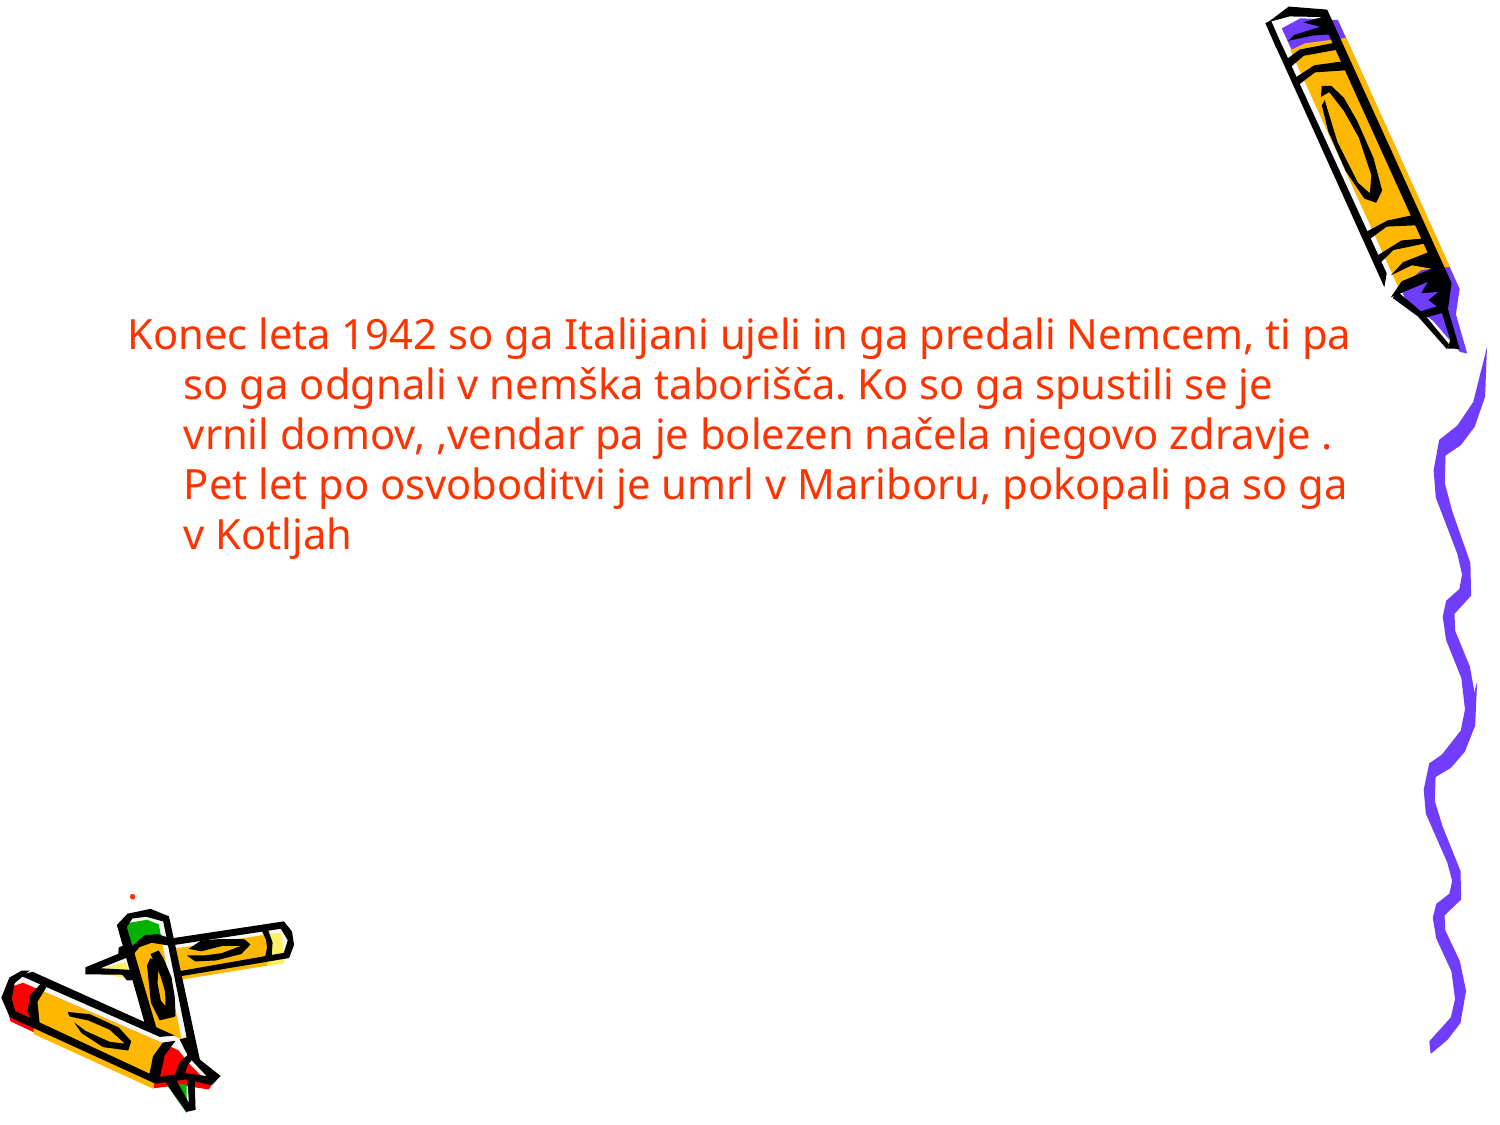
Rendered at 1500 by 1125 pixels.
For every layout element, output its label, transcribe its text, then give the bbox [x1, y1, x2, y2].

list Konec leta 1942 so ga Italijani ujeli in ga predali Nemcem, ti pa so ga odgnali v nemška taborišča. Ko so ga spustili se je vrnil domov, ,vendar pa je bolezen načela njegovo zdravje . Pet let po osvoboditvi je umrl v Mariboru, pokopali pa so ga v Kotljah . [112, 299, 1375, 900]
